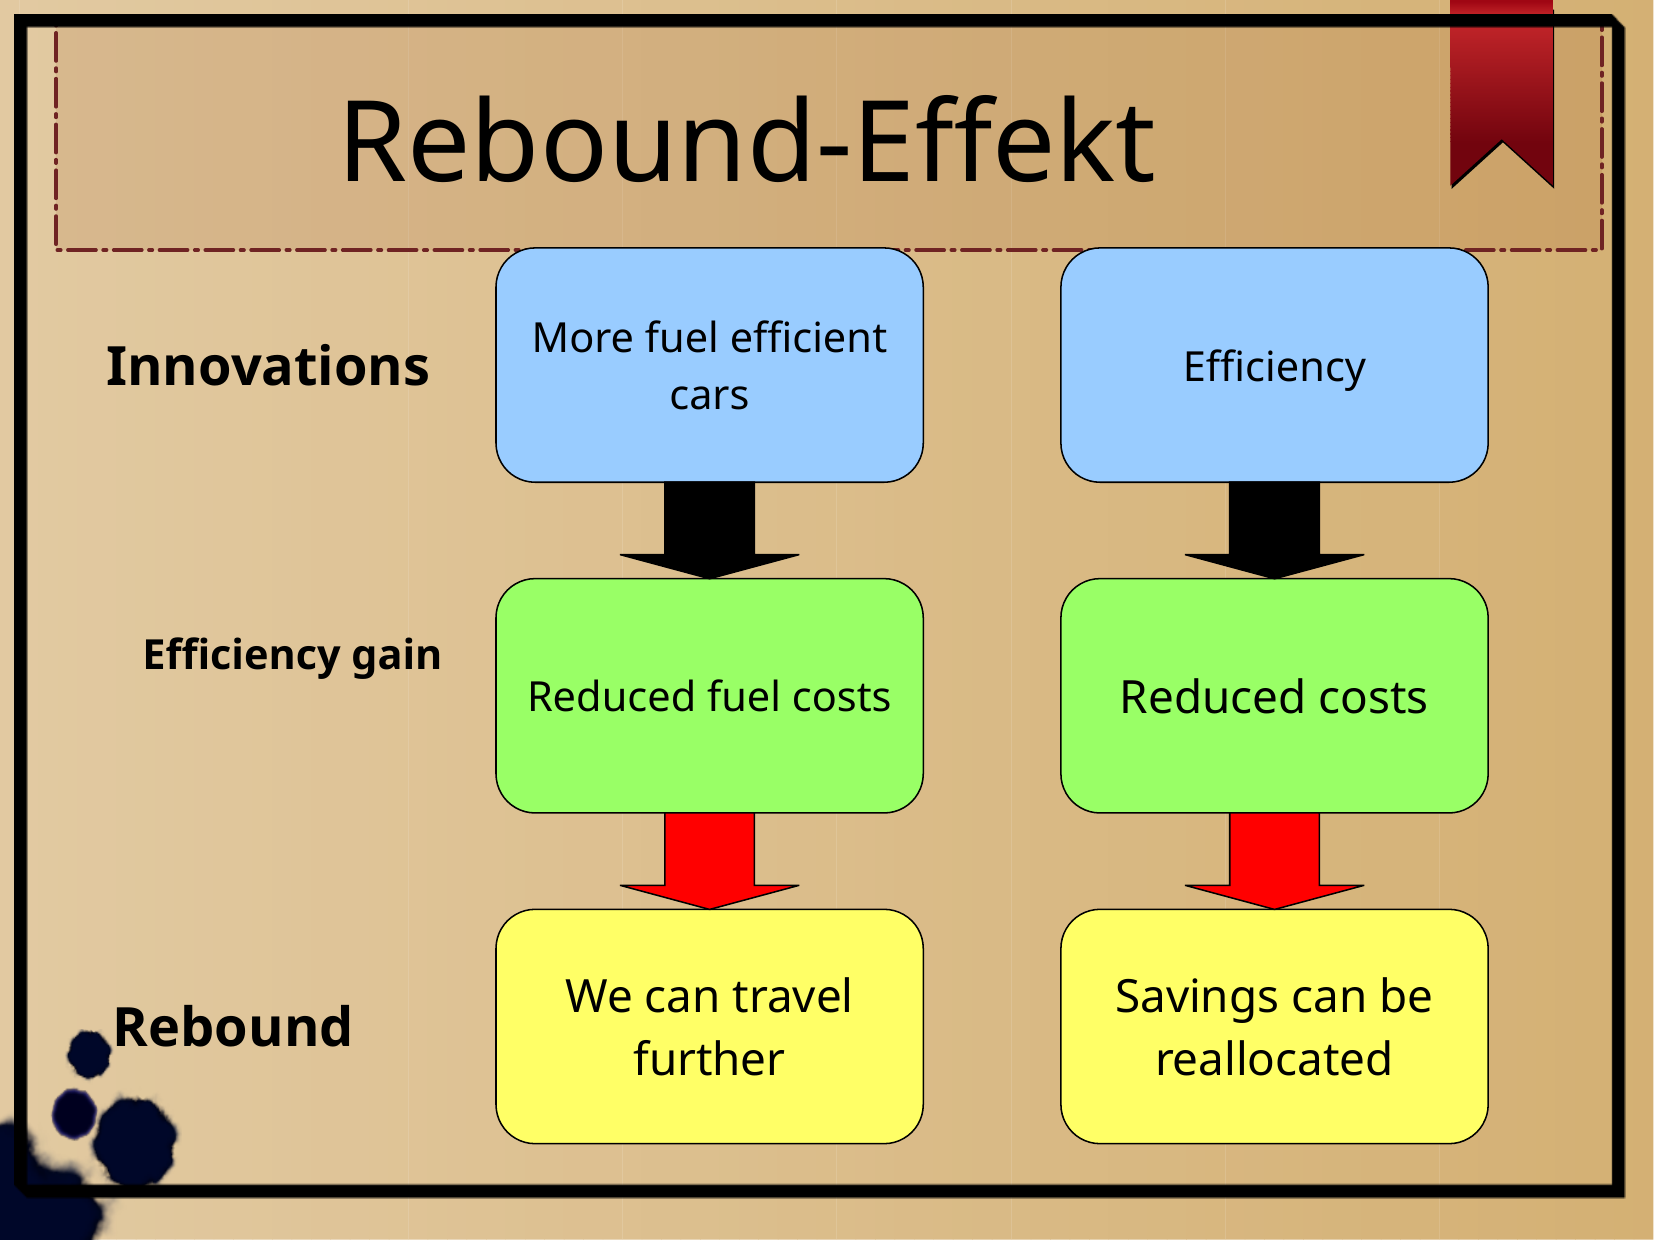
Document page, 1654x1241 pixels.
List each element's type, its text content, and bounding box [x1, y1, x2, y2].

text_box [1185, 812, 1365, 910]
text_box We can travel further [496, 909, 924, 1144]
text_box Rebound [98, 981, 370, 1071]
text_box Efficiency [1060, 247, 1489, 483]
text_box Reduced costs [1060, 578, 1489, 813]
text_box [620, 482, 800, 579]
text_box Savings can be reallocated [1060, 909, 1489, 1144]
text_box [620, 812, 800, 910]
text_box More fuel efficient cars [496, 247, 924, 483]
text_box Efficiency gain [127, 617, 458, 690]
text_box Innovations [91, 319, 446, 410]
text_box Reduced fuel costs [496, 578, 924, 813]
title Rebound-Effekt [82, 47, 1412, 229]
text_box [1185, 482, 1365, 579]
